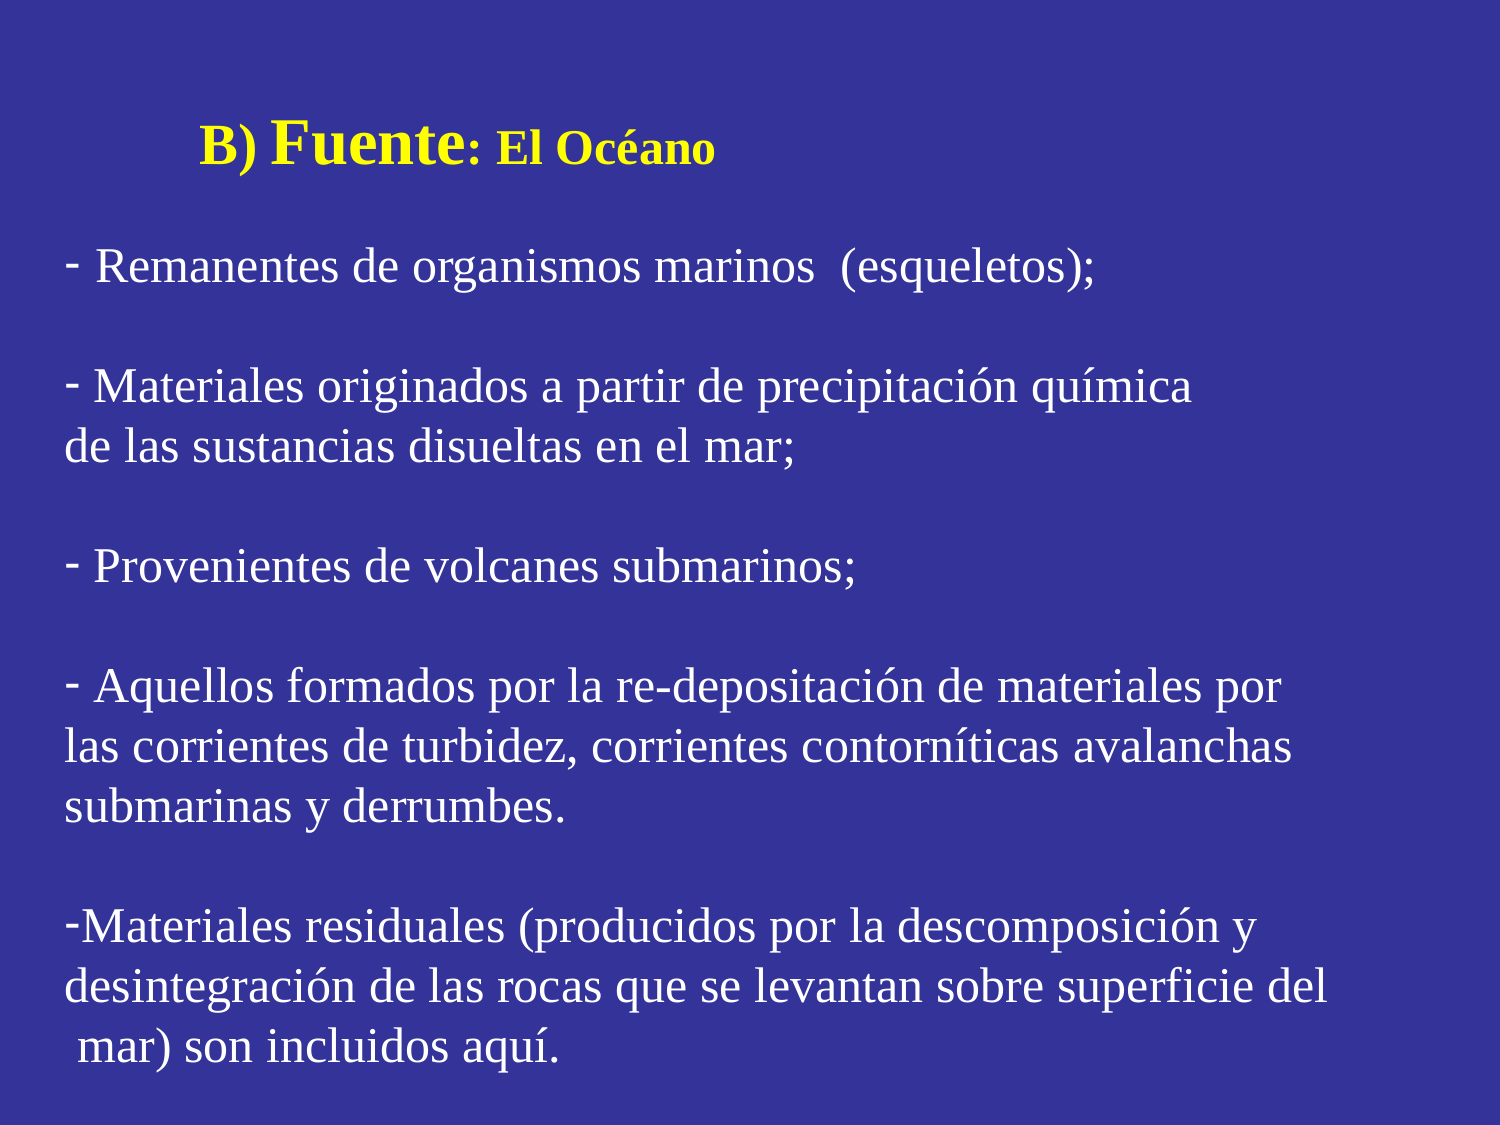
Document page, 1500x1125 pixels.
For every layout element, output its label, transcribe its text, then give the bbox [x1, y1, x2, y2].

text_box B) Fuente: El Océano [184, 90, 733, 187]
text_box Remanentes de organismos marinos (esqueletos); Materiales originados a partir de precipitación química de las sustancias disueltas en el mar; Provenientes de volcanes submarinos; Aquellos formados por la re-depositación de materiales por las corrientes de turbidez, corrientes contorníticas avalanchas submarinas y derrumbes. Materiales residuales (producidos por la descomposición y desintegración de las rocas que se levantan sobre superficie del mar) son incluidos aquí. [50, 224, 1345, 1081]
